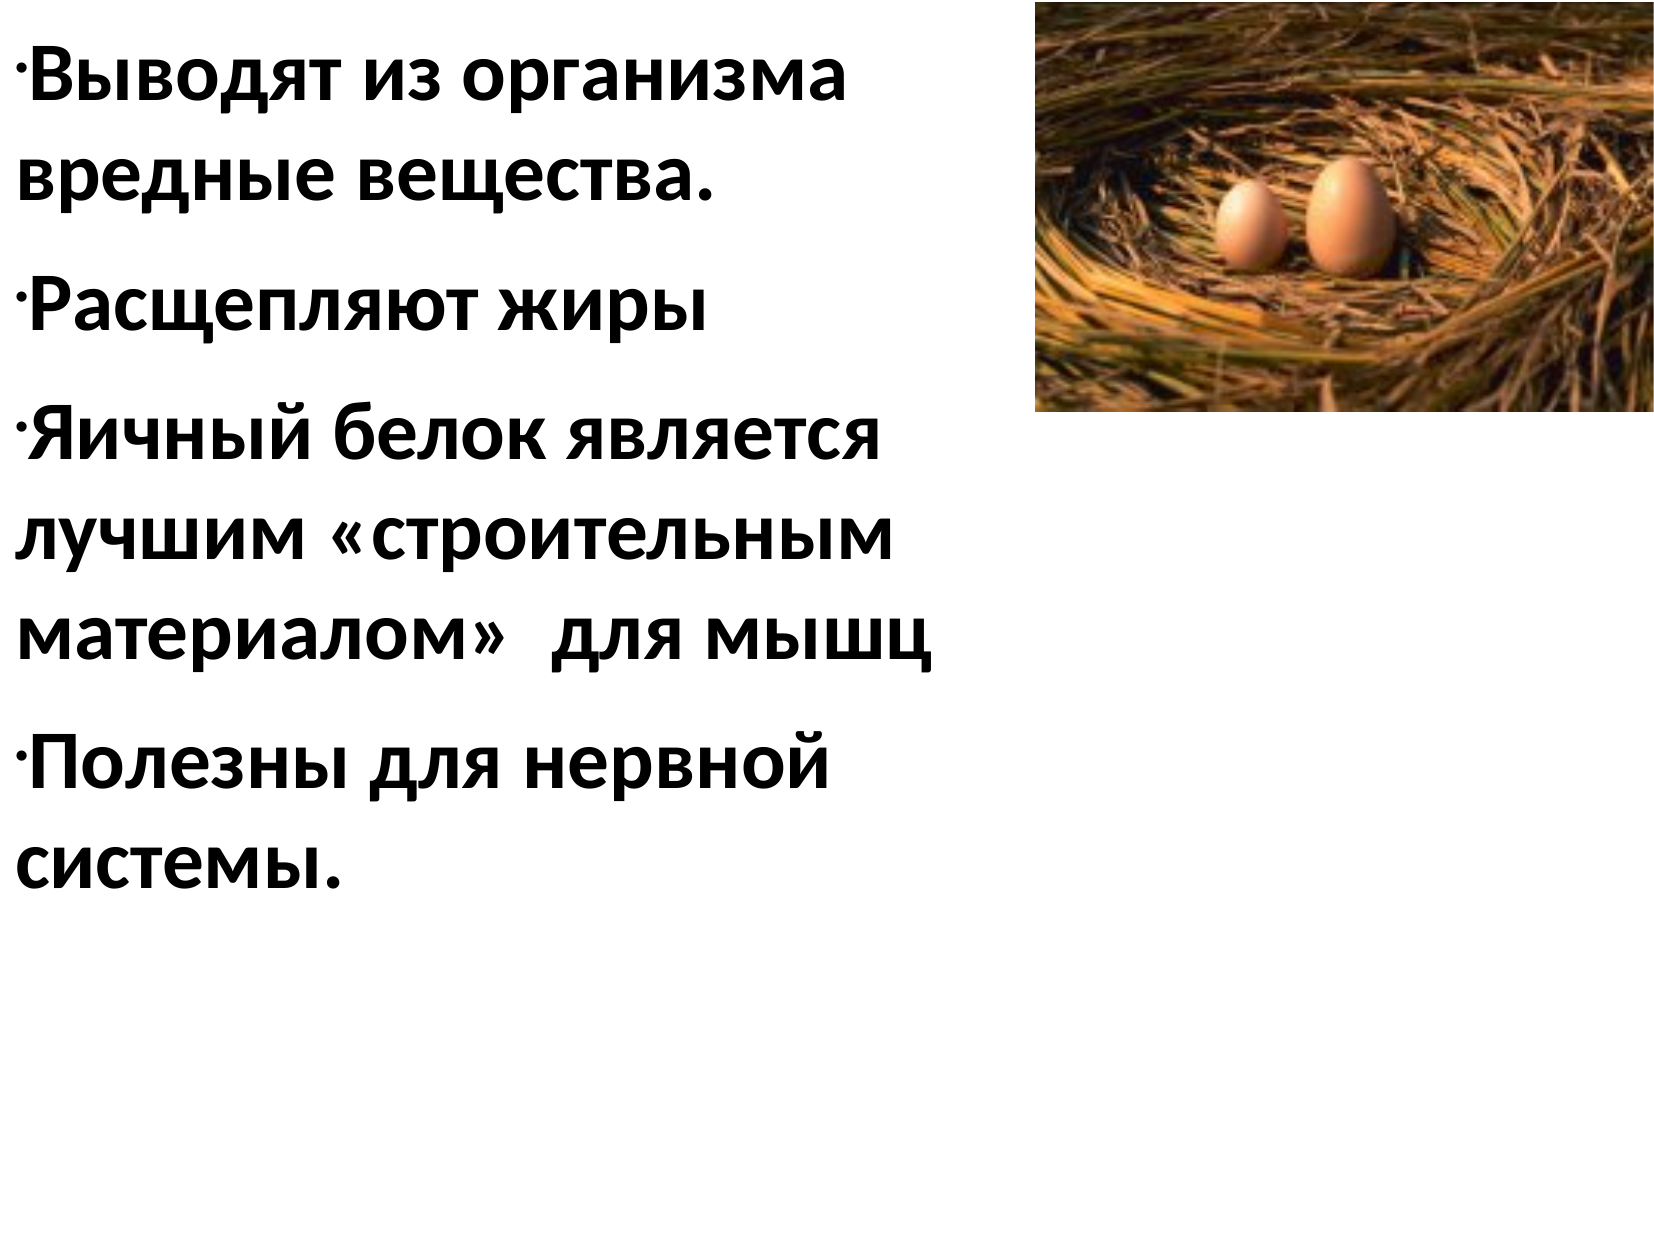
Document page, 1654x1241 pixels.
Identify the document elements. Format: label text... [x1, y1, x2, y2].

picture [1035, 2, 1654, 412]
list Выводят из организма вредные вещества. Расщепляют жиры Яичный белок является лучшим «строительным материалом» для мышц Полезны для нервной системы. [0, 2, 1036, 1241]
